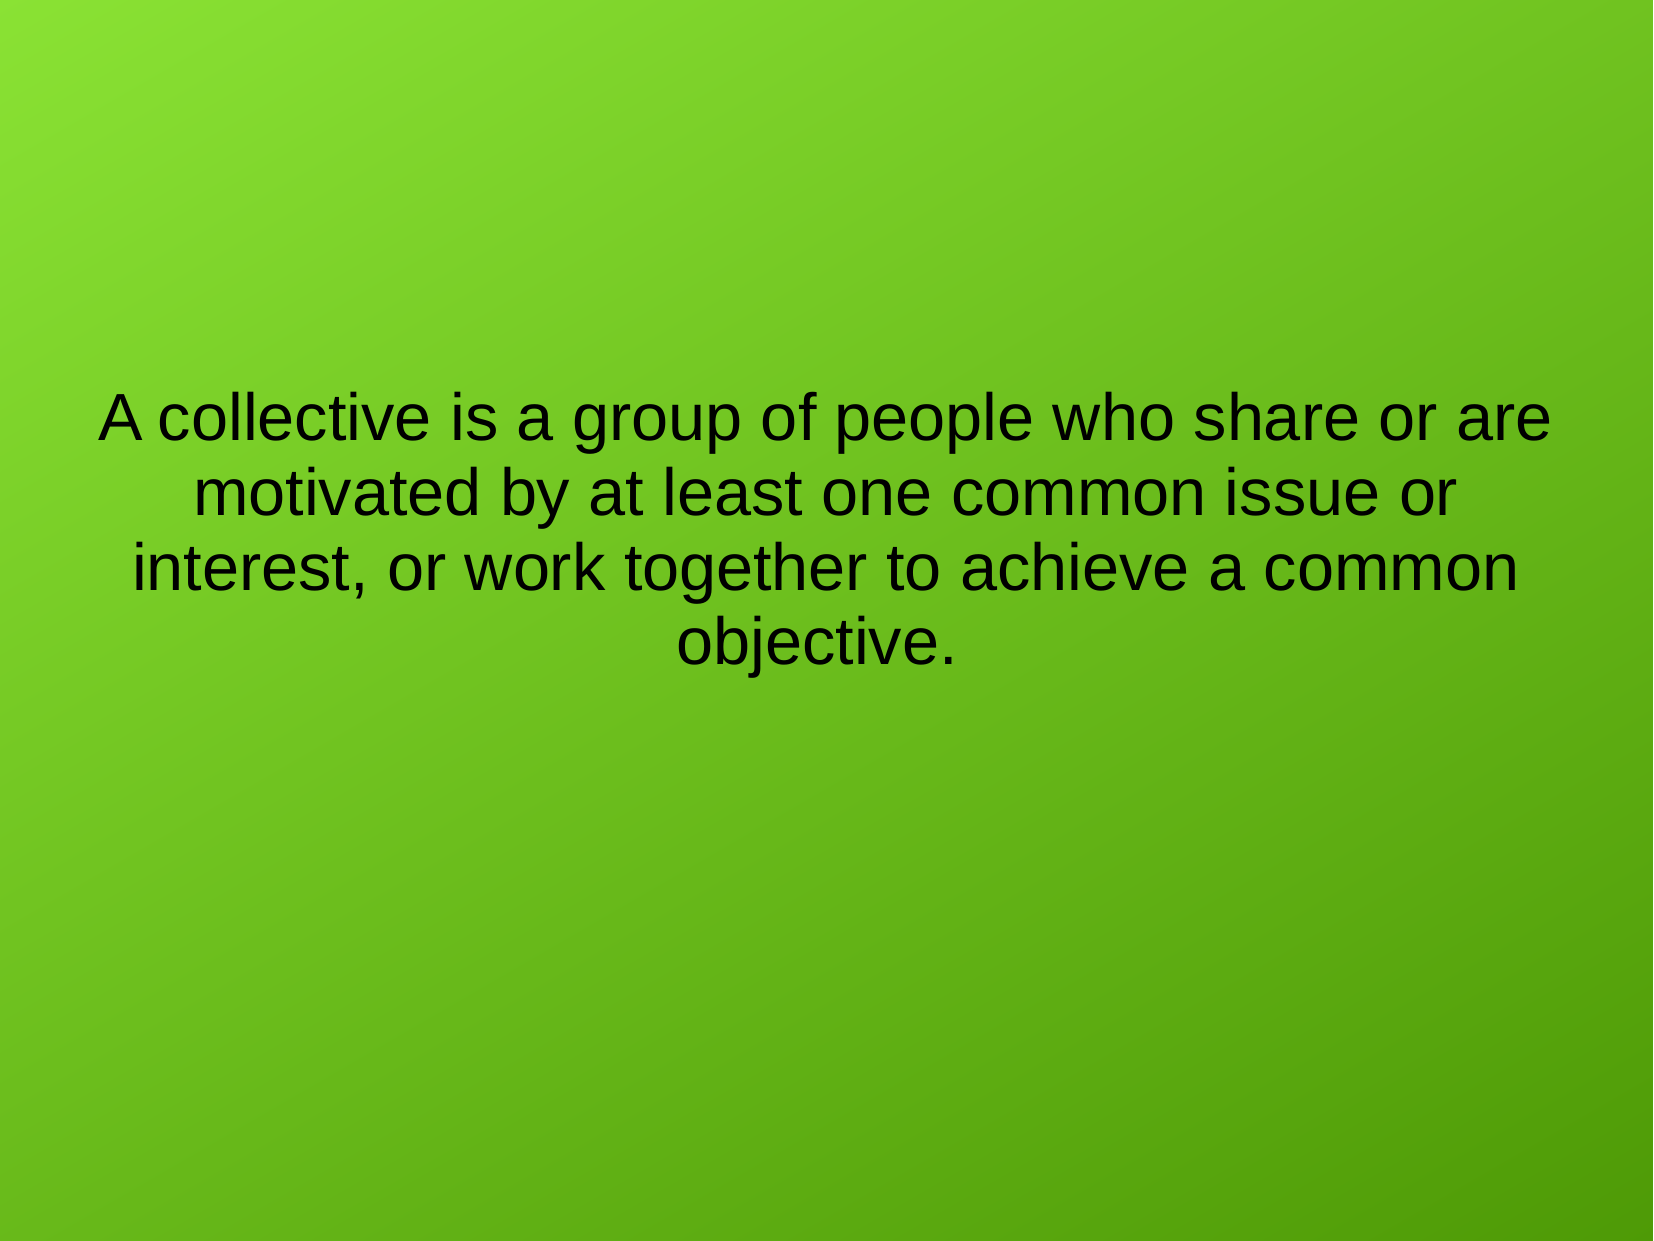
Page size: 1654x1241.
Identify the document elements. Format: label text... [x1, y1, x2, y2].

subtitle A collective is a group of people who share or are motivated by at least one common issue or interest, or work together to achieve a common objective. [82, 49, 1571, 1010]
